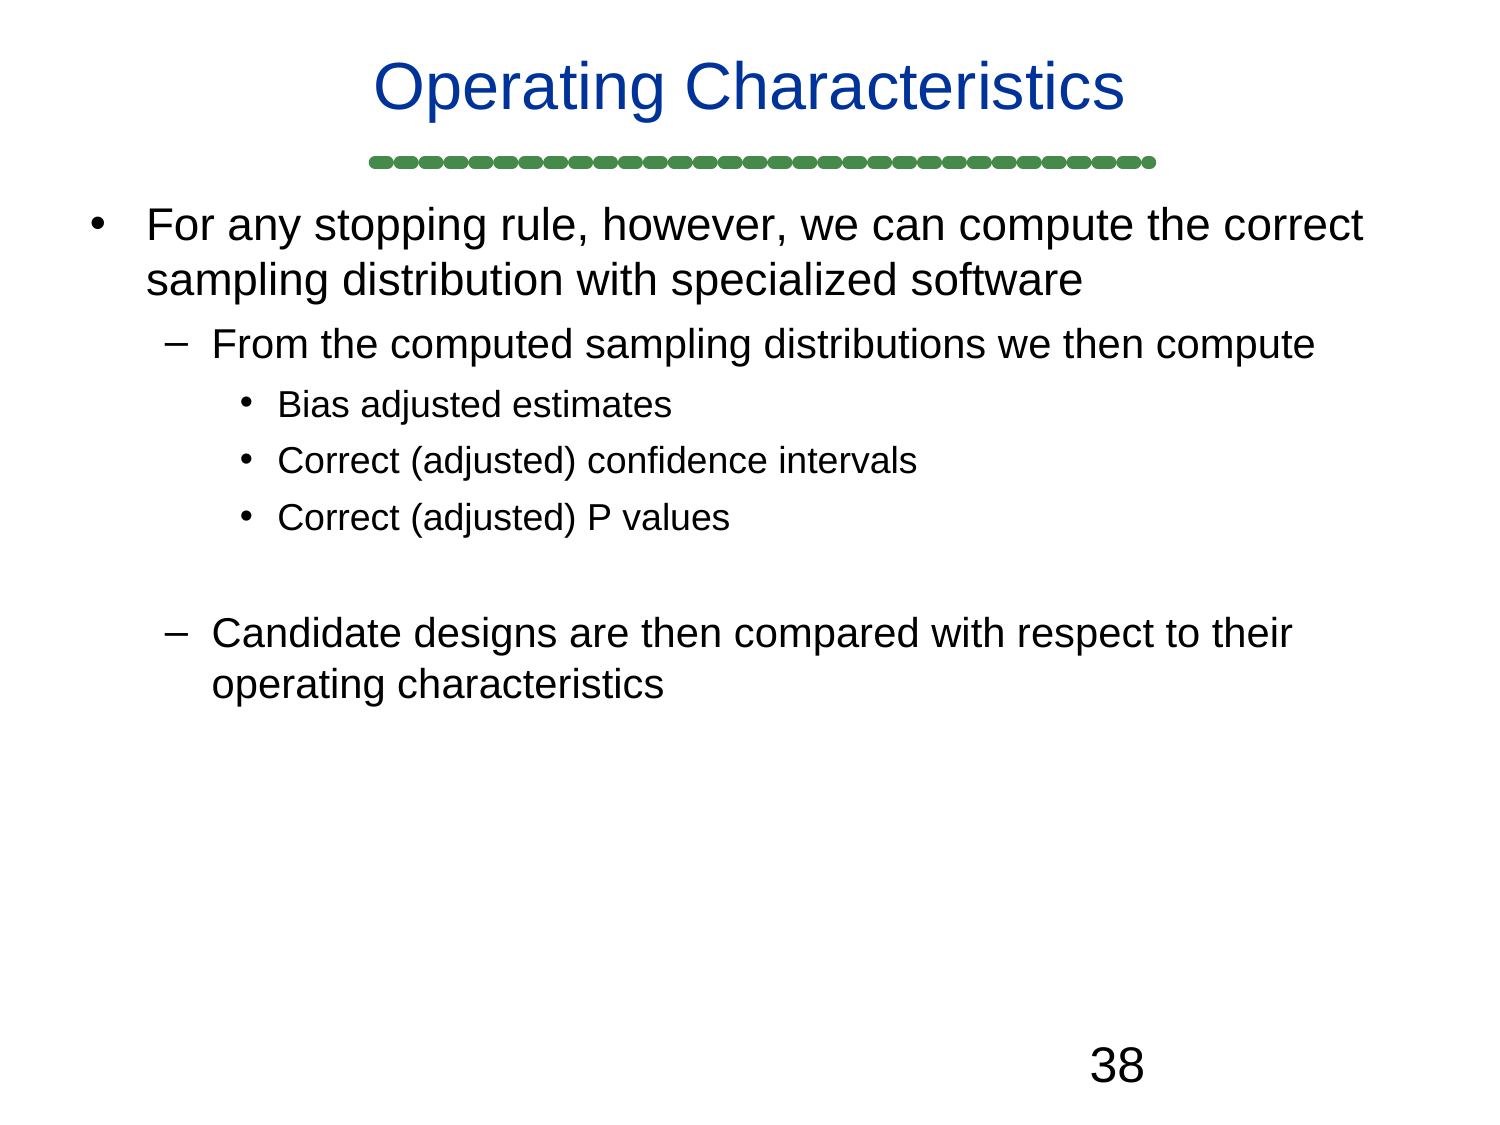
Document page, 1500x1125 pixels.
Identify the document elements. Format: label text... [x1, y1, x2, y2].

title Operating Characteristics [37, 24, 1463, 141]
list For any stopping rule, however, we can compute the correct sampling distribution with specialized software From the computed sampling distributions we then compute Bias adjusted estimates Correct (adjusted) confidence intervals Correct (adjusted) P values Candidate designs are then compared with respect to their operating characteristics [75, 187, 1426, 1050]
